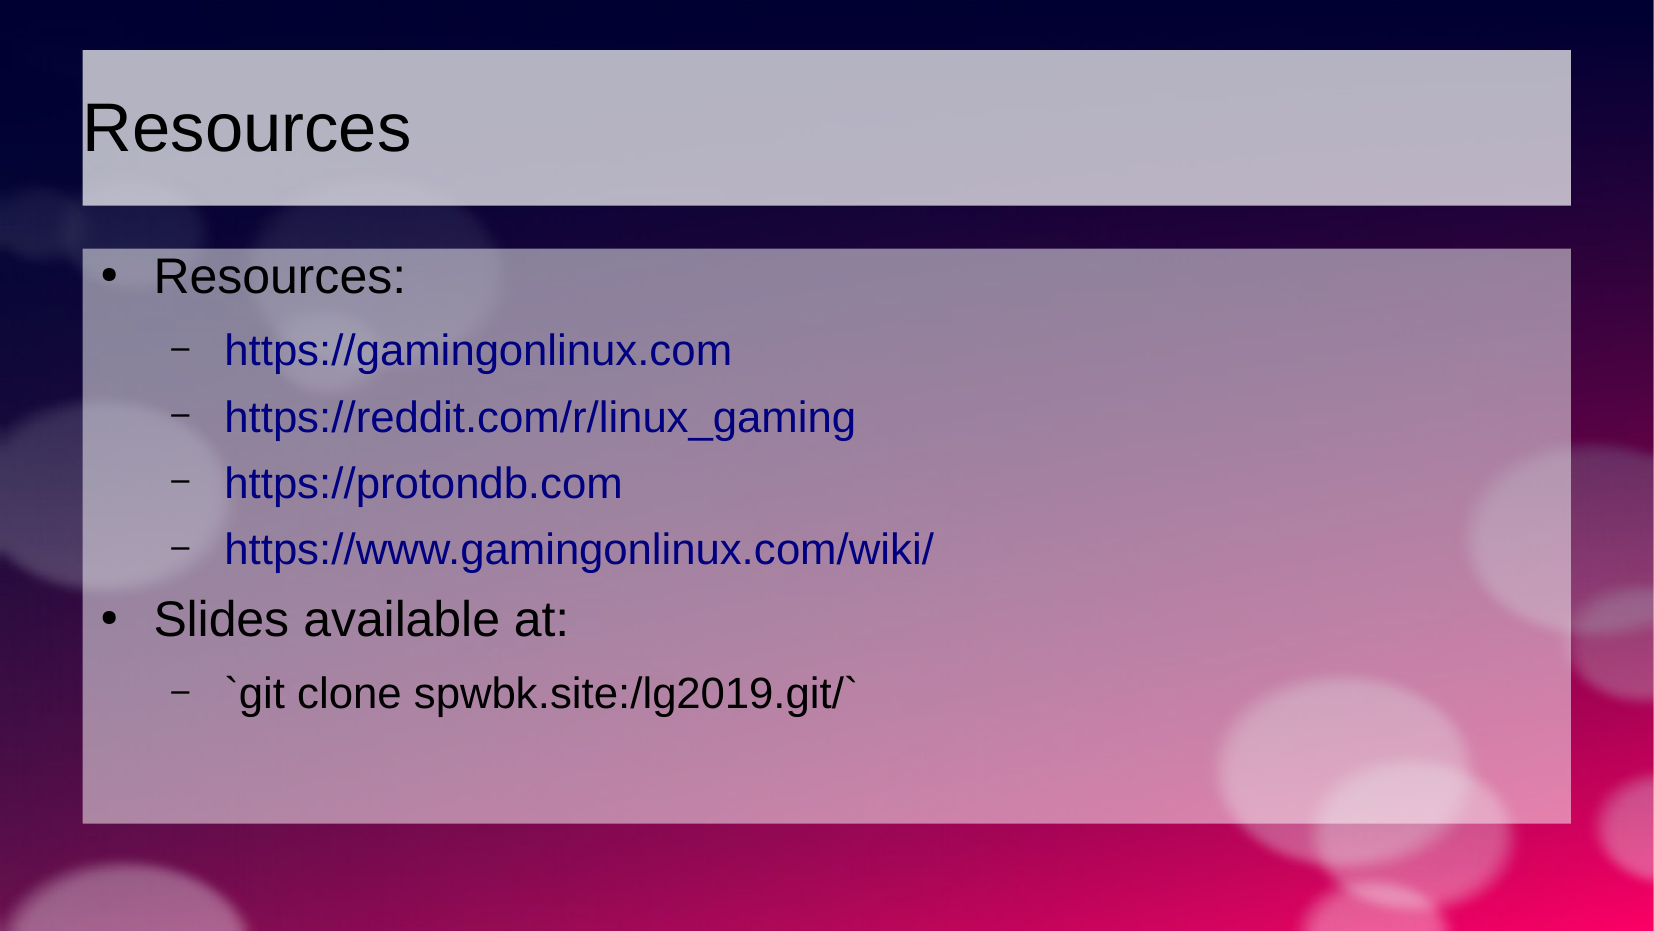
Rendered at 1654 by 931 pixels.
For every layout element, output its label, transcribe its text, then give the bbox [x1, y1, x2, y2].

picture [0, 0, 1654, 931]
title Resources [82, 50, 1571, 206]
list Resources: https://gamingonlinux.com https://reddit.com/r/linux_gaming https://protondb.com https://www.gamingonlinux.com/wiki/ Slides available at: `git clone spwbk.site:/lg2019.git/` [82, 248, 1571, 824]
